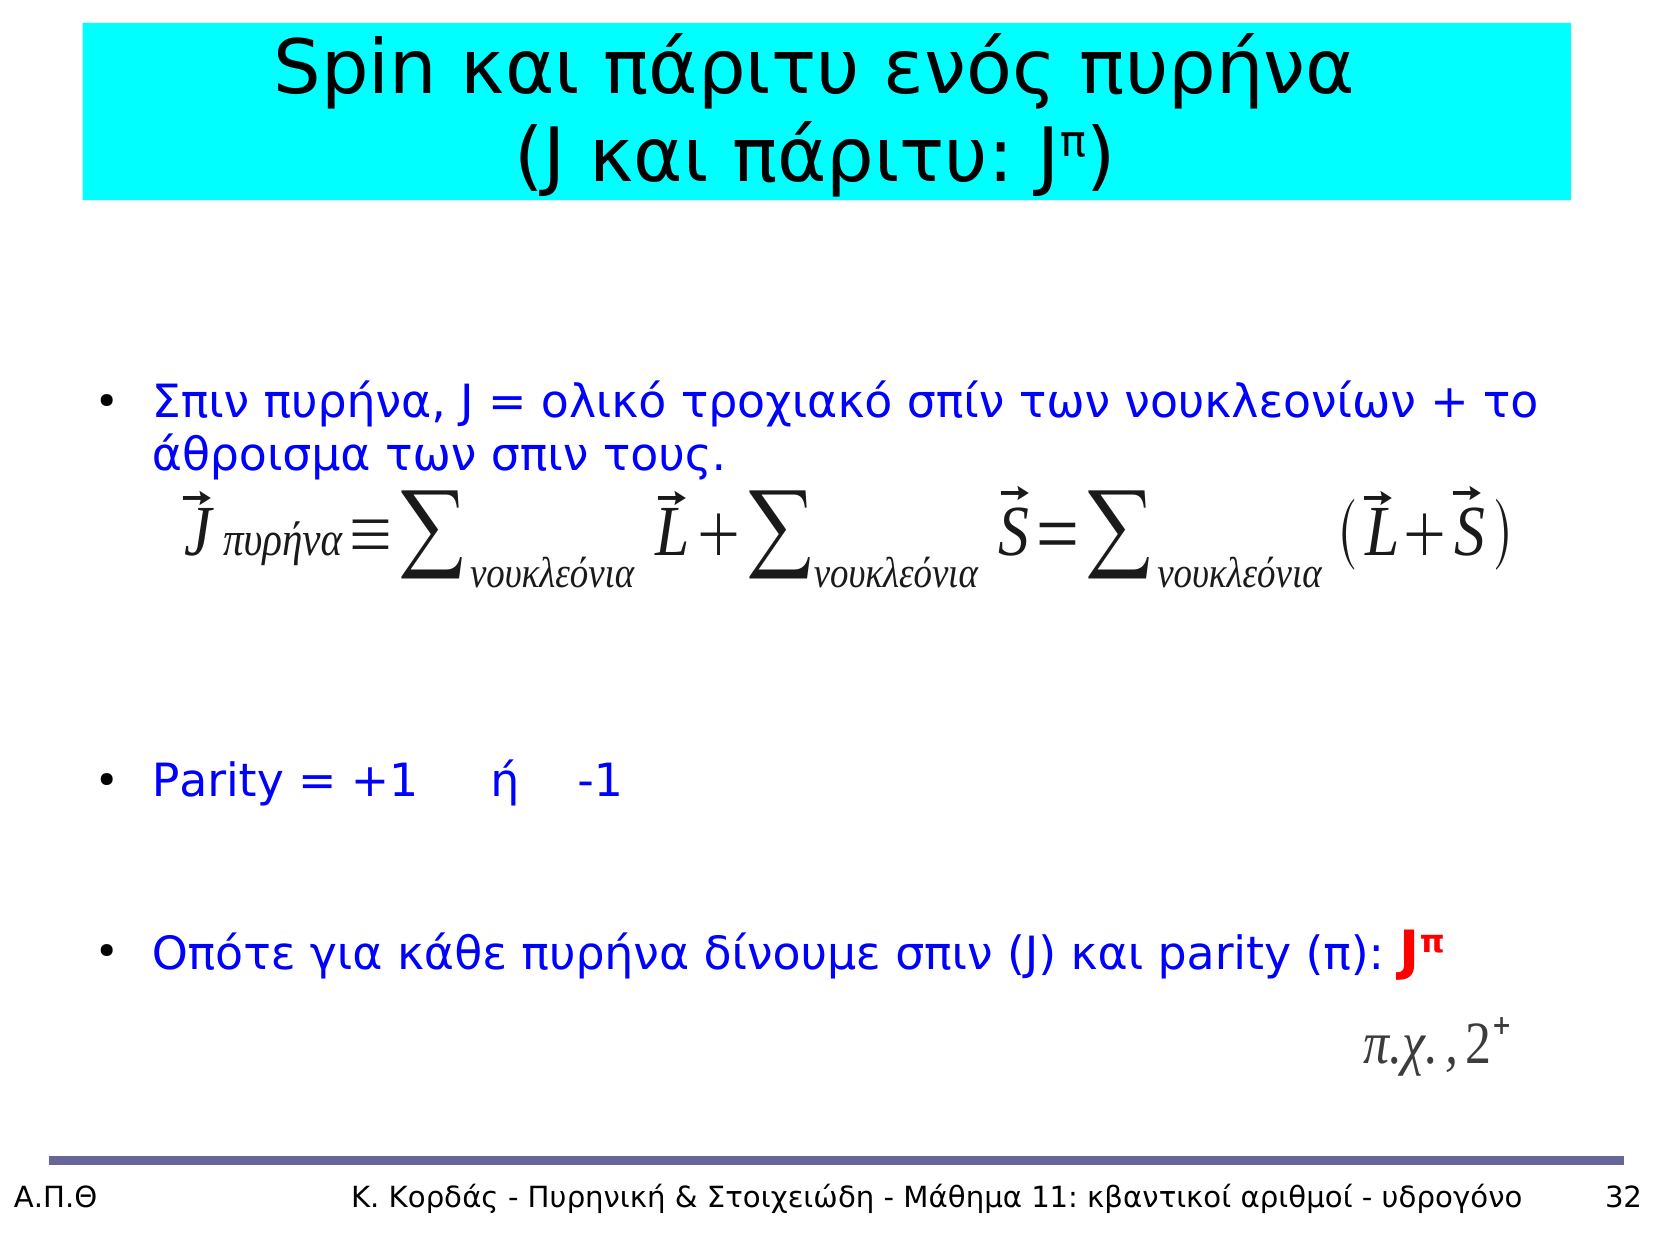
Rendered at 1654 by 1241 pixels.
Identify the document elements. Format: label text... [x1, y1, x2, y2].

list Σπιν πυρήνα, J = ολικό τροχιακό σπίν των νουκλεονίων + το άθροισμα των σπιν τους. Parity = +1 ή -1 Οπότε για κάθε πυρήνα δίνουμε σπιν (J) και parity (π): Jπ [75, 368, 1571, 1013]
chart [1347, 1000, 1535, 1081]
title Spin και πάριτυ ενός πυρήνα (J και πάριτυ: Jπ) [82, 22, 1571, 201]
chart [165, 483, 1531, 598]
